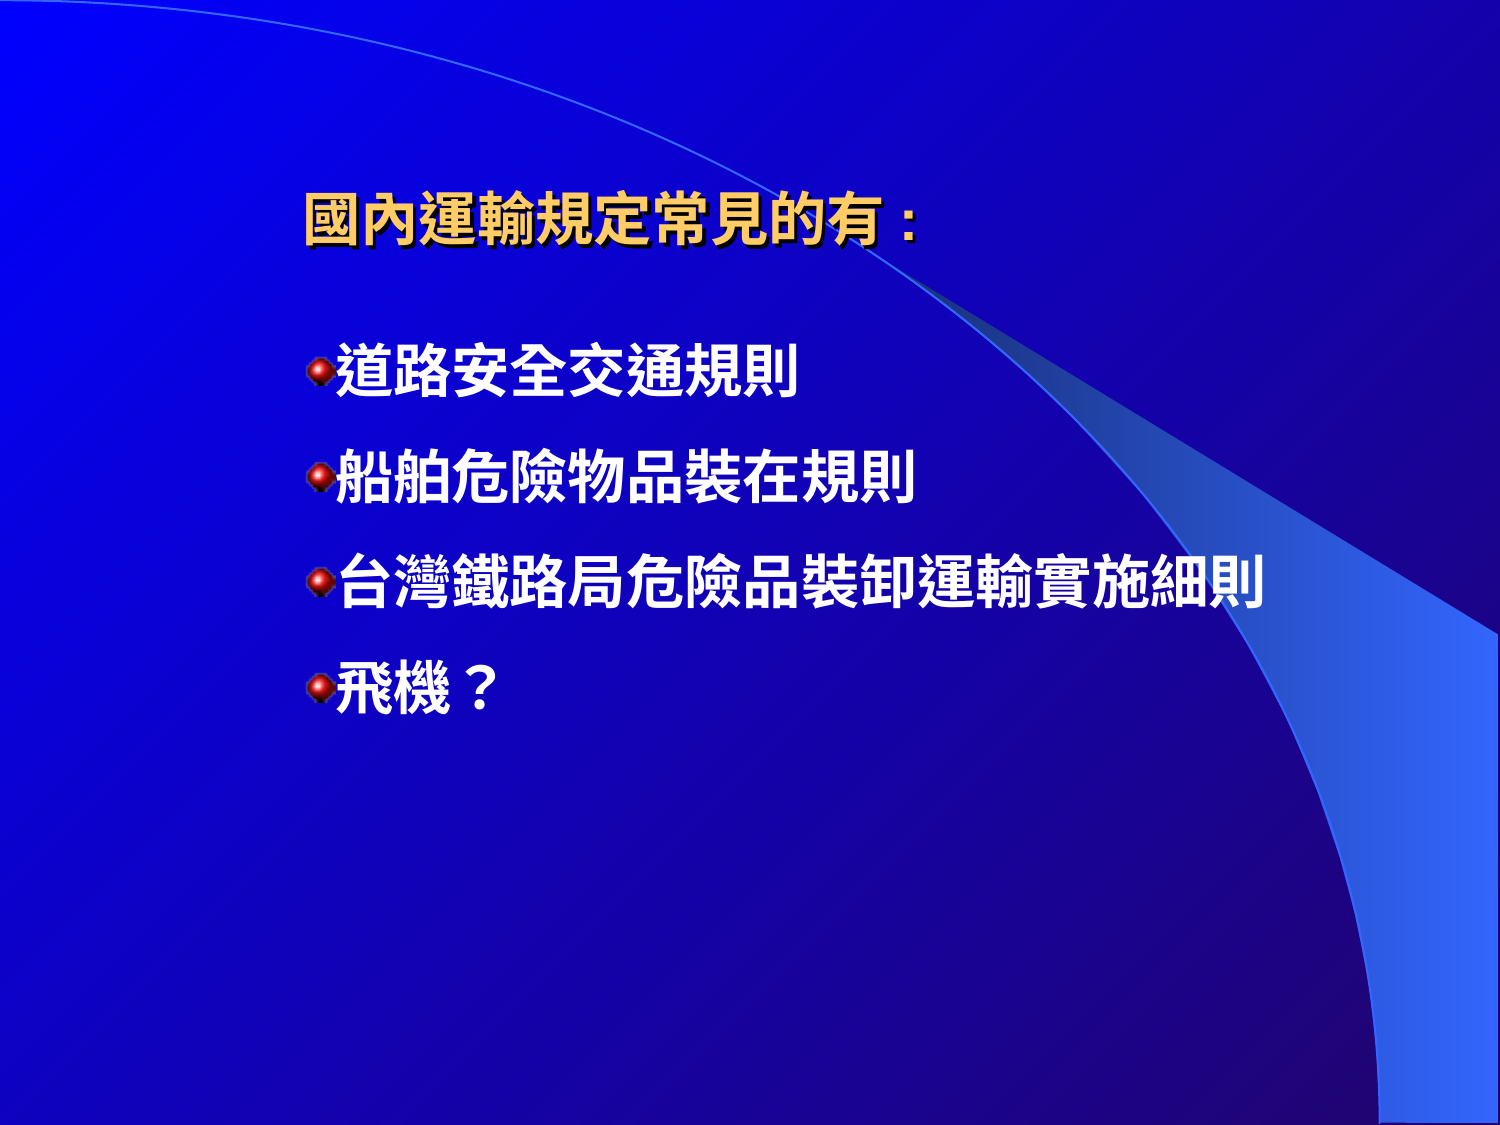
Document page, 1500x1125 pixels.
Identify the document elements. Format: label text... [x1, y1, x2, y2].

text_box 道路安全交通規則 船舶危險物品裝在規則 台灣鐵路局危險品裝卸運輸實施細則 飛機？ [287, 327, 1287, 728]
text_box 國內運輸規定常見的有: [287, 175, 934, 260]
